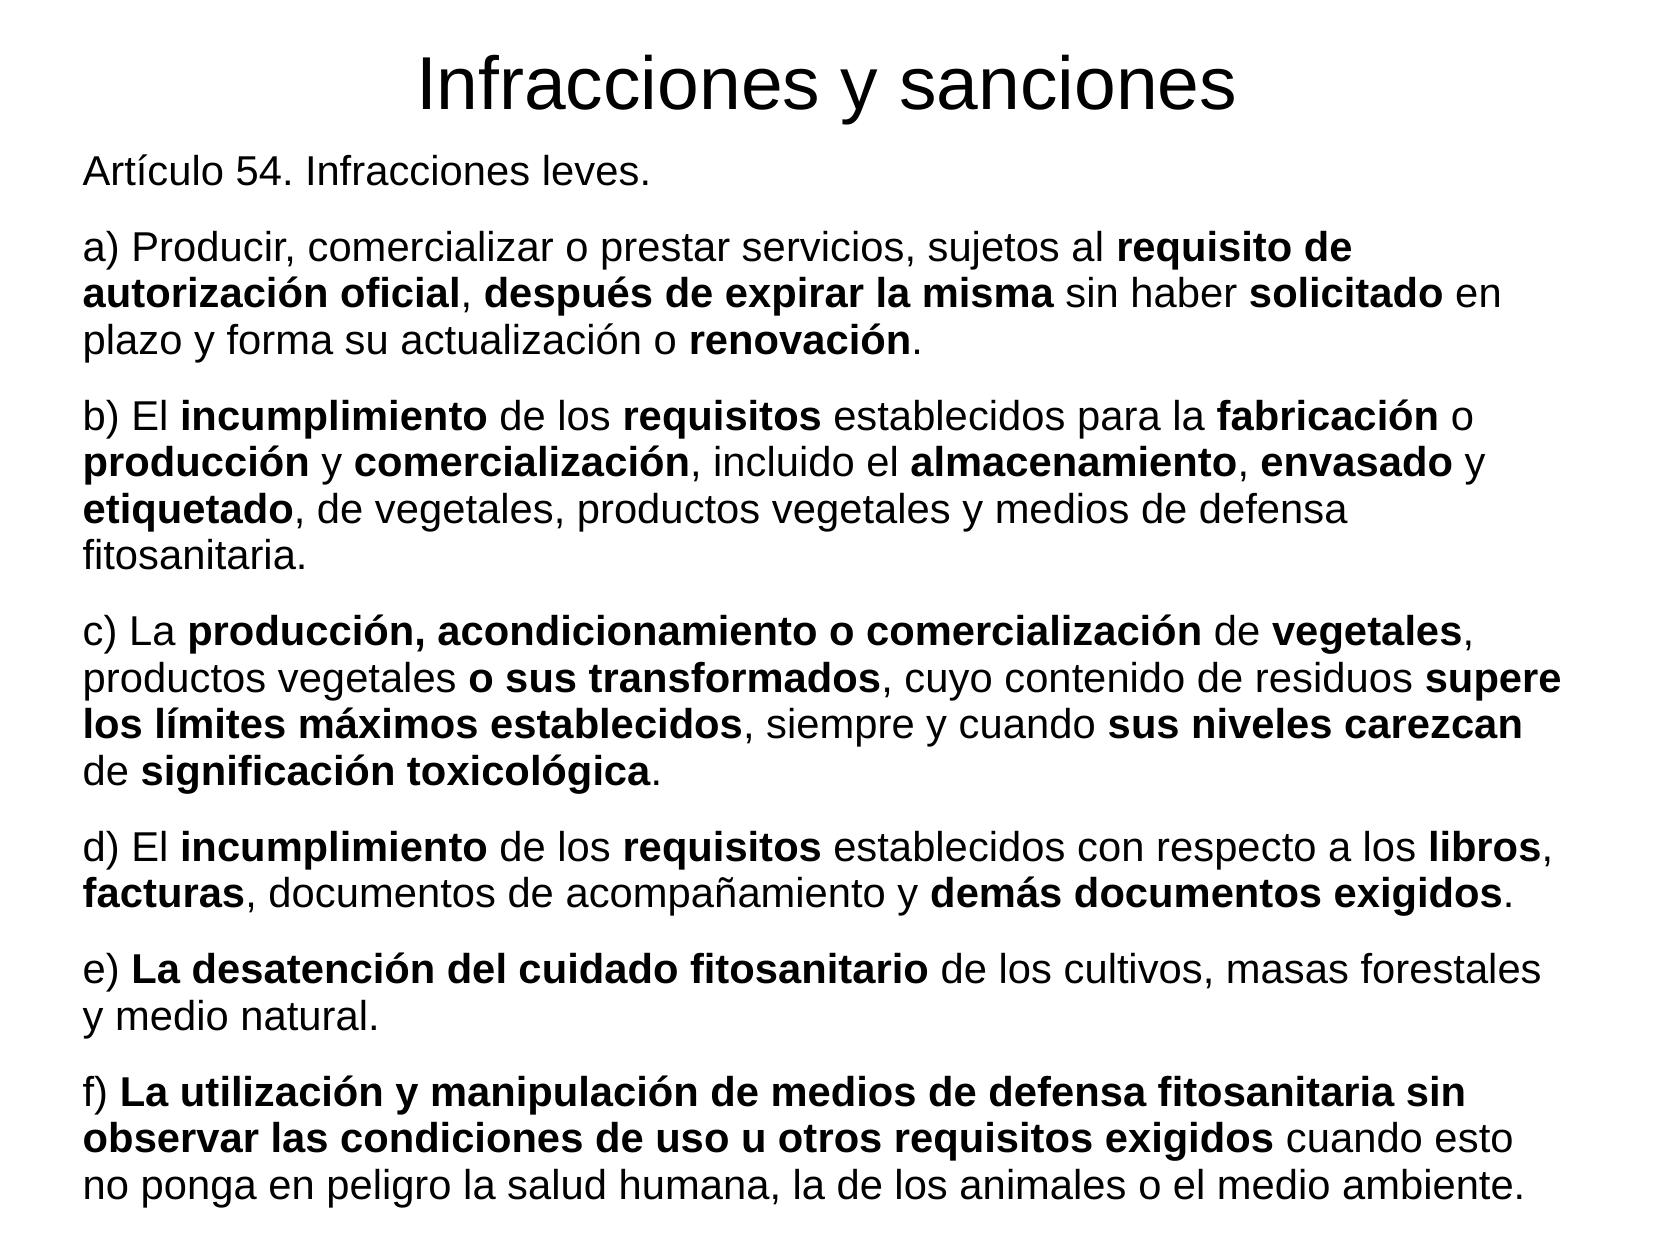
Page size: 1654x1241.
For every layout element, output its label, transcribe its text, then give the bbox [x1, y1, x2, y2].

title Infracciones y sanciones [82, 41, 1571, 126]
list Artículo 54. Infracciones leves. a) Producir, comercializar o prestar servicios, sujetos al requisito de autorización oficial, después de expirar la misma sin haber solicitado en plazo y forma su actualización o renovación. b) El incumplimiento de los requisitos establecidos para la fabricación o producción y comercialización, incluido el almacenamiento, envasado y etiquetado, de vegetales, productos vegetales y medios de defensa fitosanitaria. c) La producción, acondicionamiento o comercialización de vegetales, productos vegetales o sus transformados, cuyo contenido de residuos supere los límites máximos establecidos, siempre y cuando sus niveles carezcan de significación toxicológica. d) El incumplimiento de los requisitos establecidos con respecto a los libros, facturas, documentos de acompañamiento y demás documentos exigidos. e) La desatención del cuidado fitosanitario de los cultivos, masas forestales y medio natural. f) La utilización y manipulación de medios de defensa fitosanitaria sin observar las condiciones de uso u otros requisitos exigidos cuando esto no ponga en peligro la salud humana, la de los animales o el medio ambiente. g) El incumplimiento de la obligación de comunicar a la Administración pública competente la aparición de organismos nocivos para los vegetales o de síntomas de enfermedad para los vegetales y sus productos, cuando no sean conocidos en la zona, siempre que dicho incumplimiento no esté tipificado como grave. h) Dificultar la labor inspectora mediante cualquier acción u omisión que perturbe o retrase la misma. i) El incumplimiento de los requisitos en materia de titulación o cualificación del personal, cuando así esté establecido para la producción, comercialización y el manejo o utilización de los medios de defensa fitosanitaria, siempre que dicho incumplimiento no esté tipificado como grave. [82, 147, 1571, 1241]
